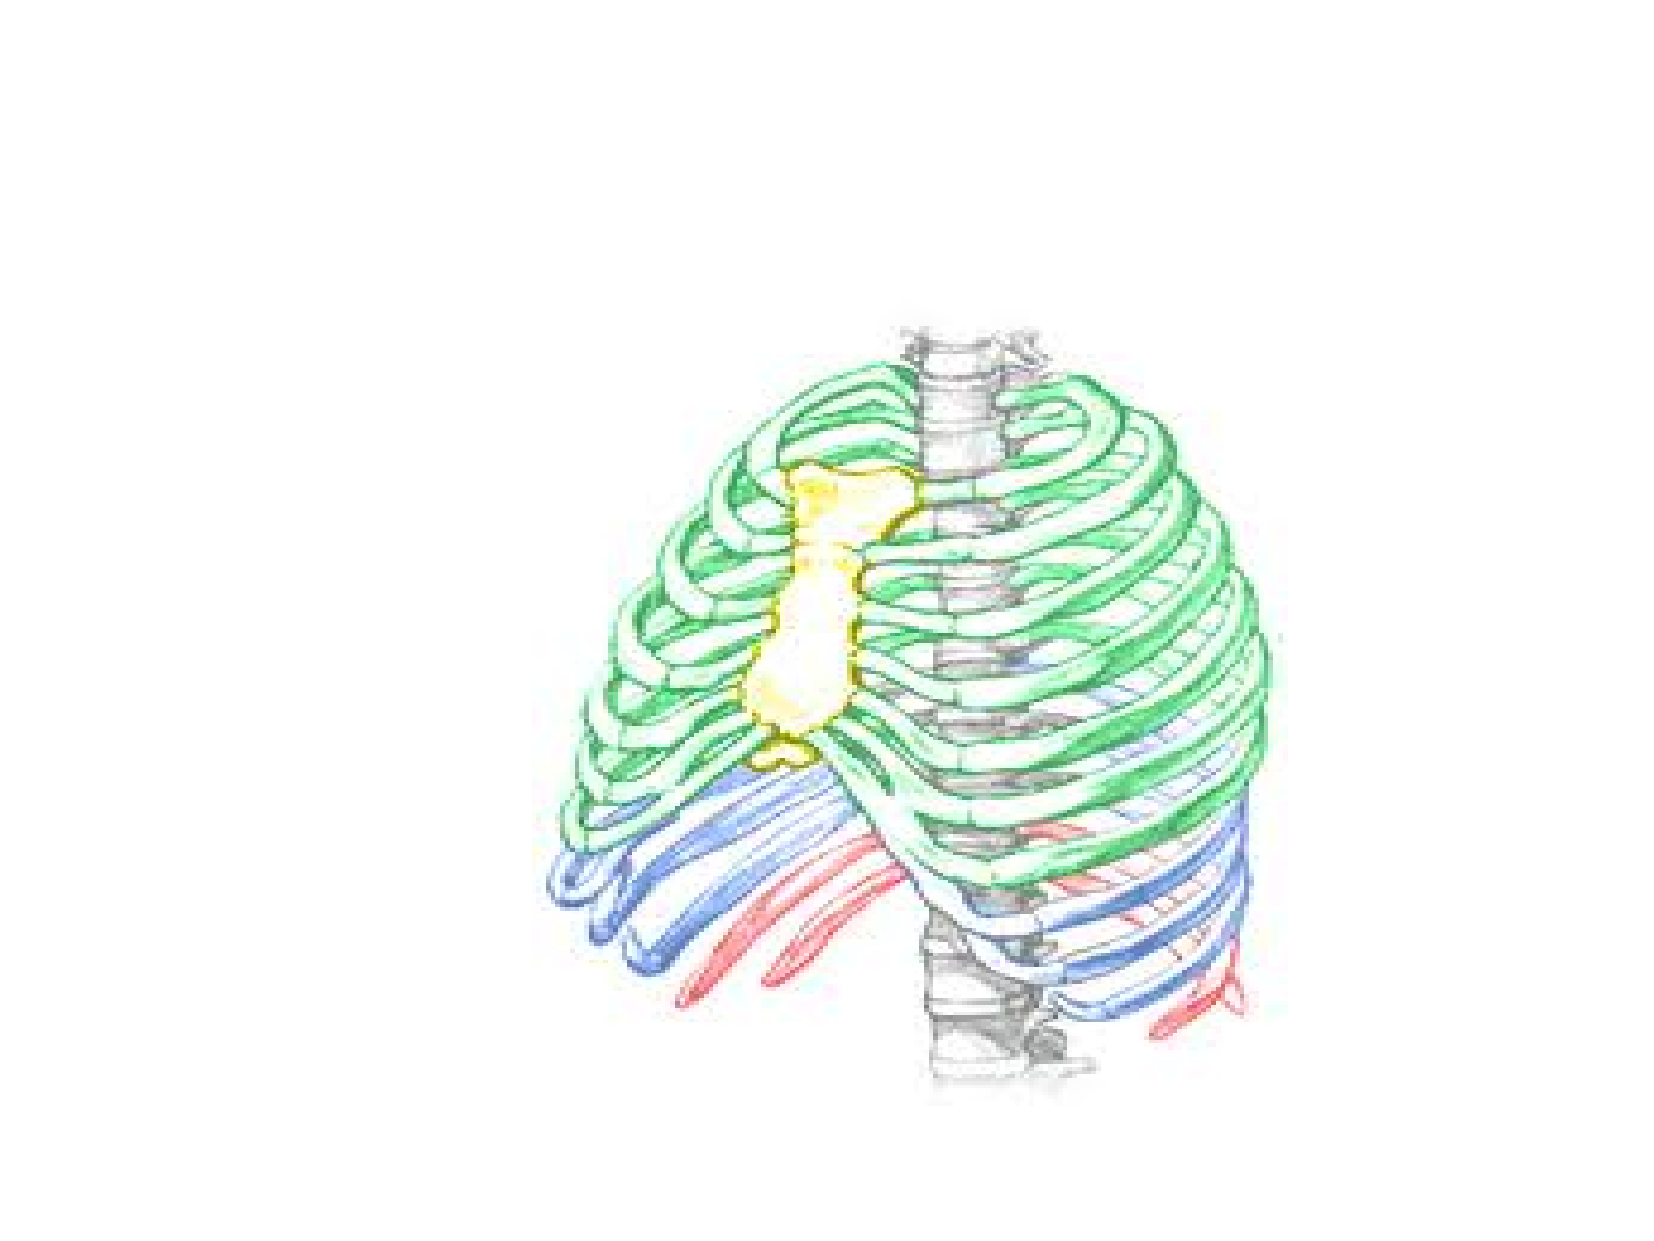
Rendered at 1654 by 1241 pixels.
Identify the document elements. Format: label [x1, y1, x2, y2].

picture [532, 299, 1288, 1134]
